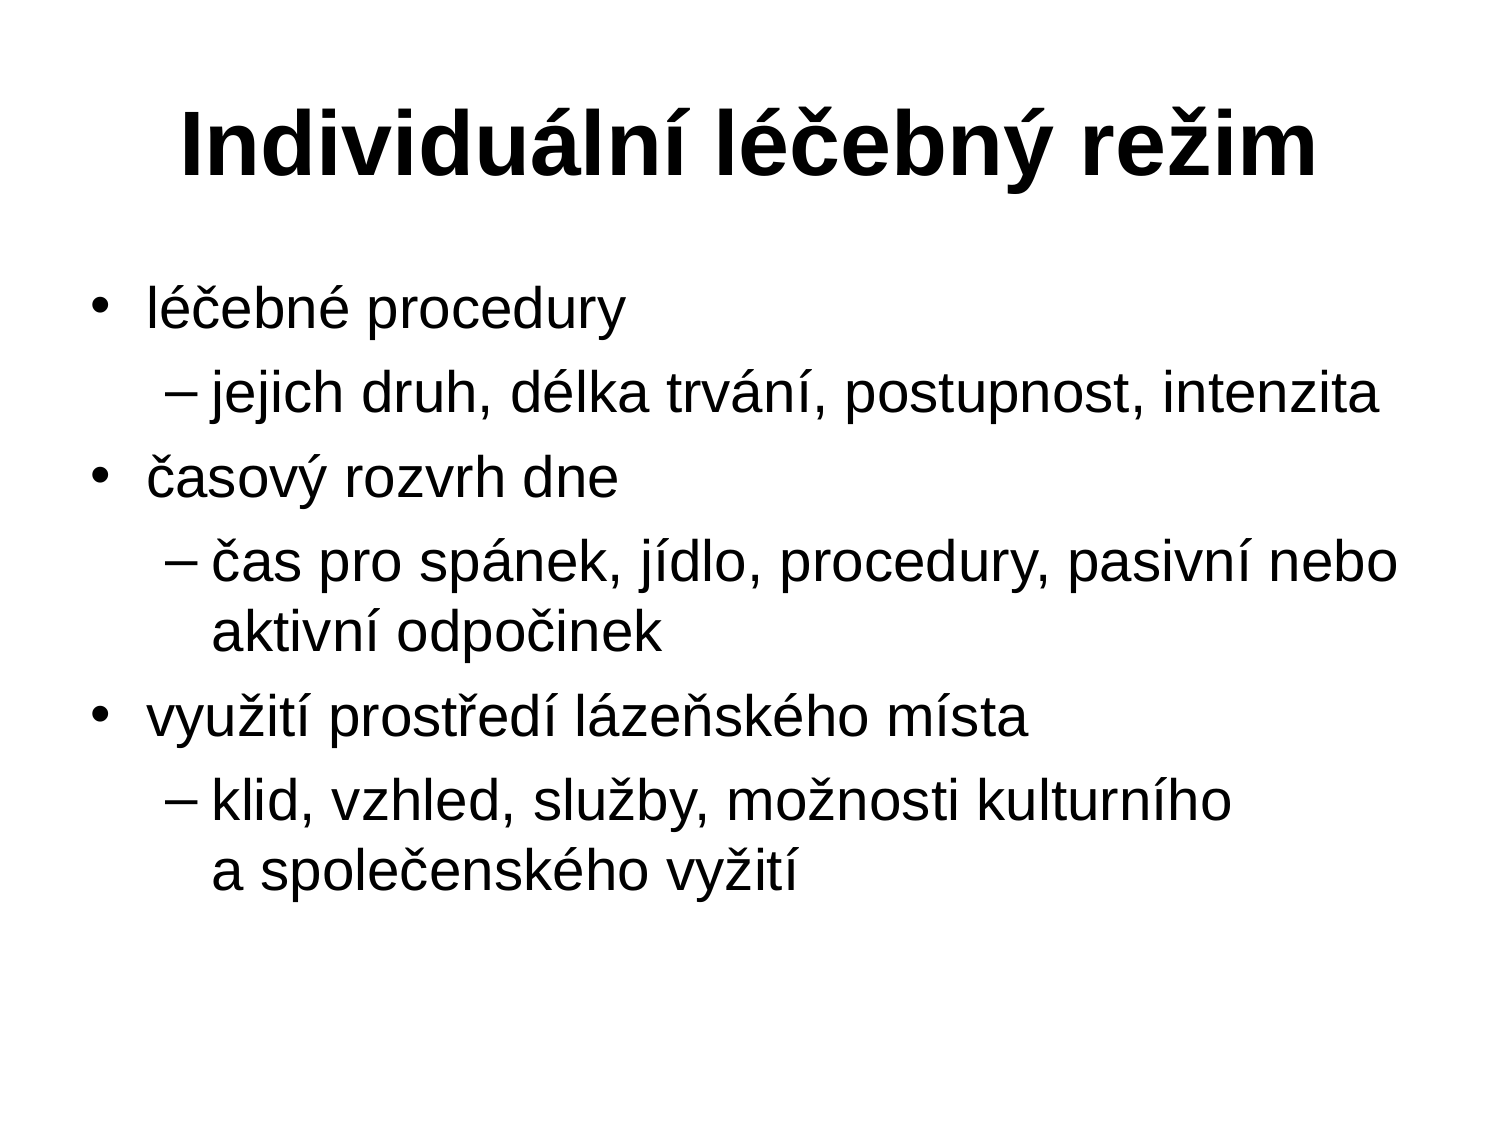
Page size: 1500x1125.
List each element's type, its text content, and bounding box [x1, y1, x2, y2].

title Individuální léčebný režim [75, 45, 1426, 233]
list léčebné procedury jejich druh, délka trvání, postupnost, intenzita časový rozvrh dne čas pro spánek, jídlo, procedury, pasivní nebo aktivní odpočinek využití prostředí lázeňského místa klid, vzhled, služby, možnosti kulturního a společenského vyžití [75, 262, 1426, 1007]
